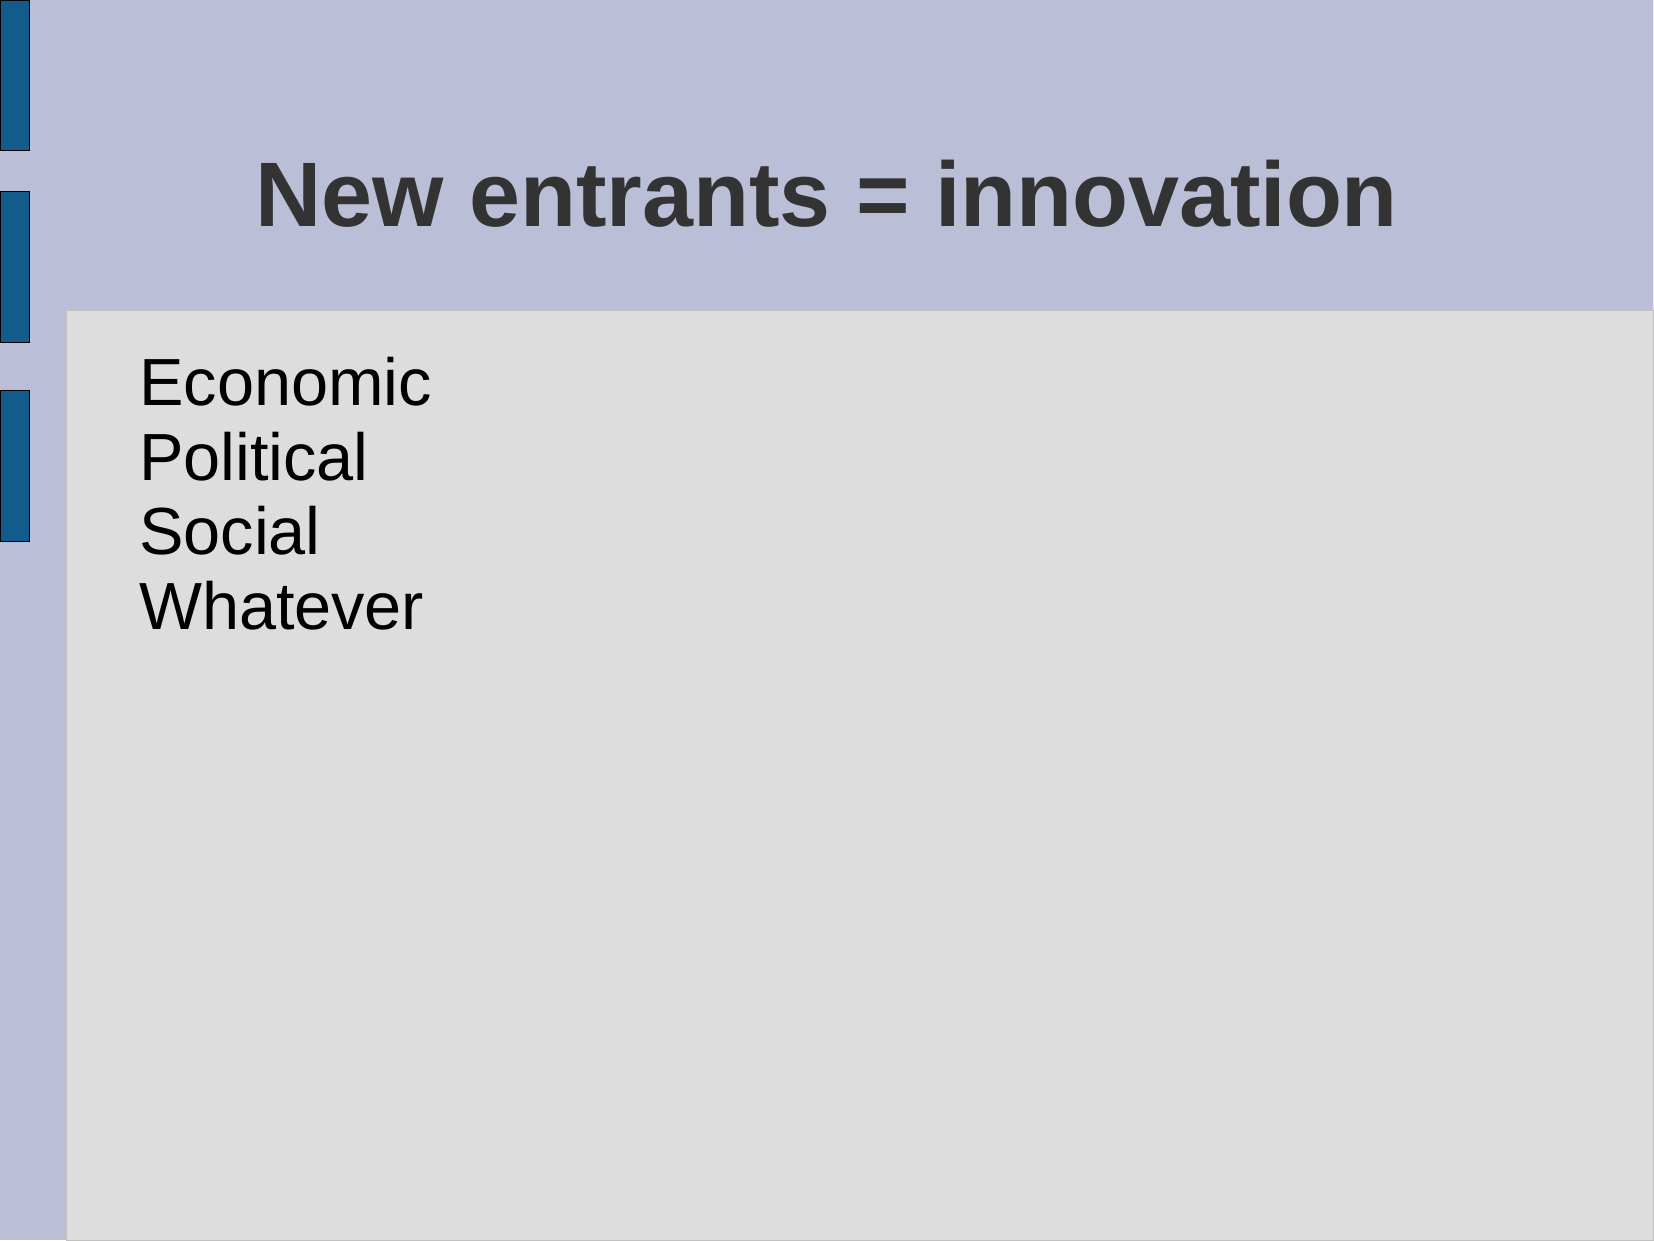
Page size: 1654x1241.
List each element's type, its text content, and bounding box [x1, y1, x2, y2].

list Economic Political Social Whatever [121, 344, 1534, 1127]
title New entrants = innovation [121, 91, 1534, 299]
